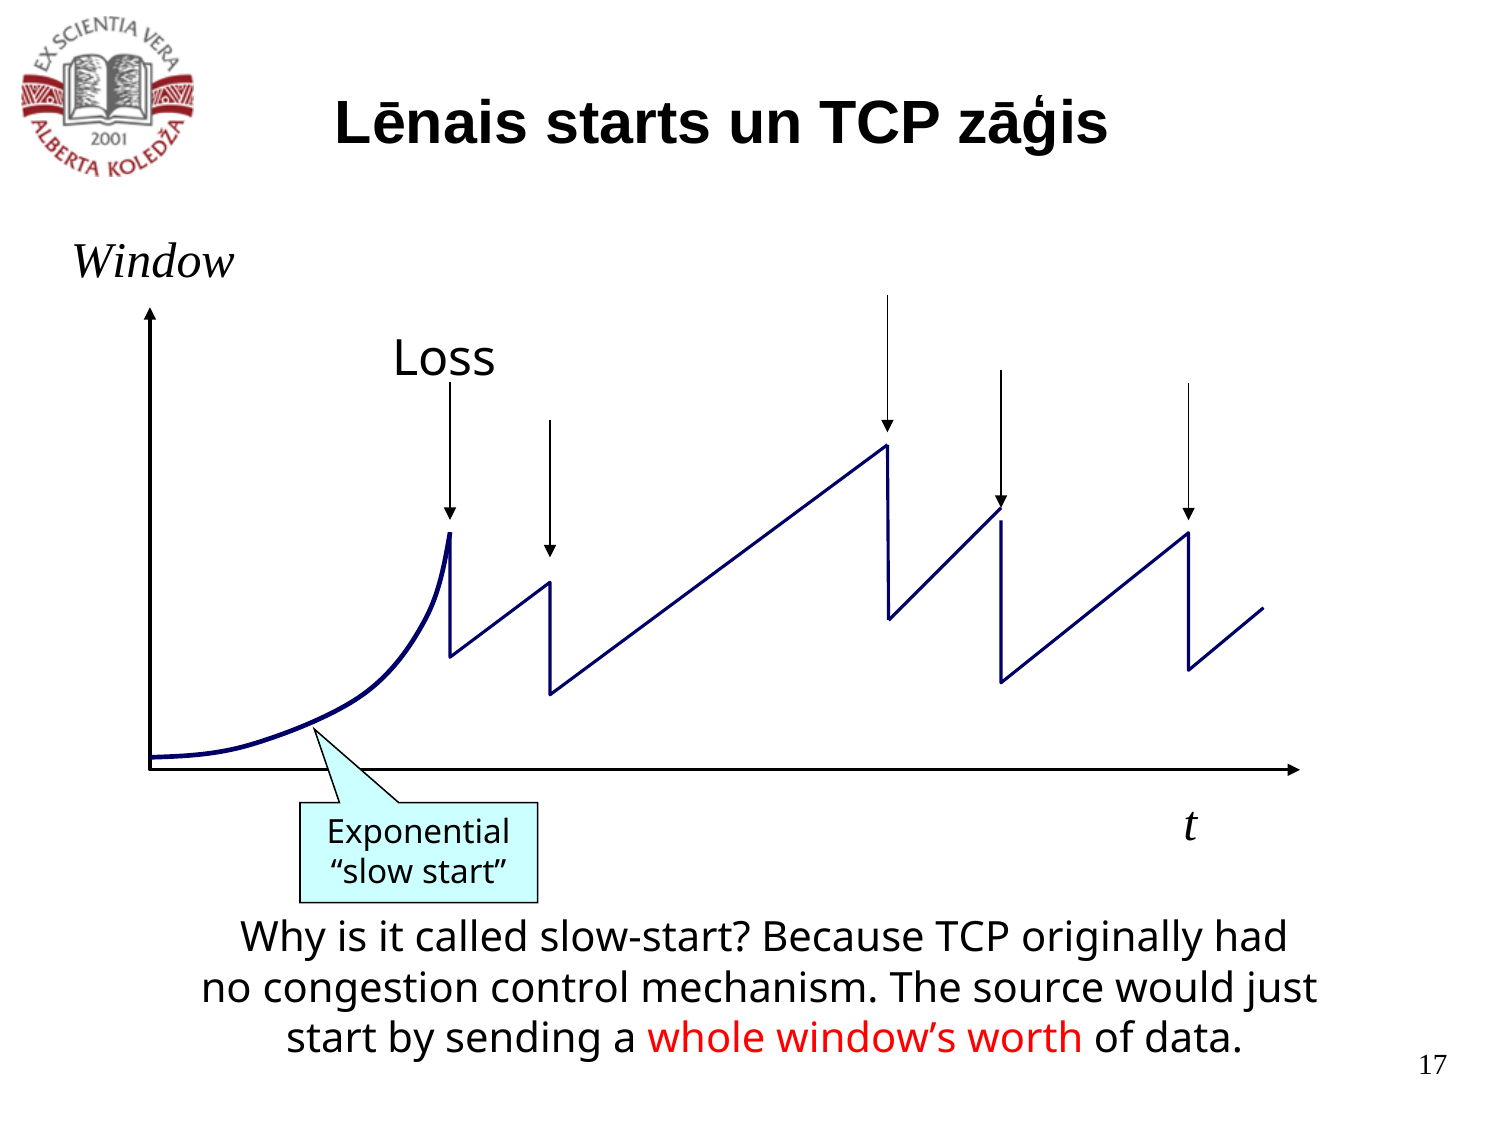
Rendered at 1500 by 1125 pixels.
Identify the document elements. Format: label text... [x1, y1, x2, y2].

text_box Loss [377, 317, 512, 393]
text_box Window [56, 219, 250, 296]
text_box Exponential “slow start” [300, 729, 538, 902]
text_box t [1168, 782, 1213, 858]
text_box <skaitlis> [1312, 1037, 1463, 1101]
title Lēnais starts un TCP zāģis [50, 62, 1374, 175]
text_box Why is it called slow-start? Because TCP originally had no congestion control mechanism. The source would just start by sending a whole window’s worth of data. [185, 902, 1344, 1069]
picture [21, 16, 194, 177]
